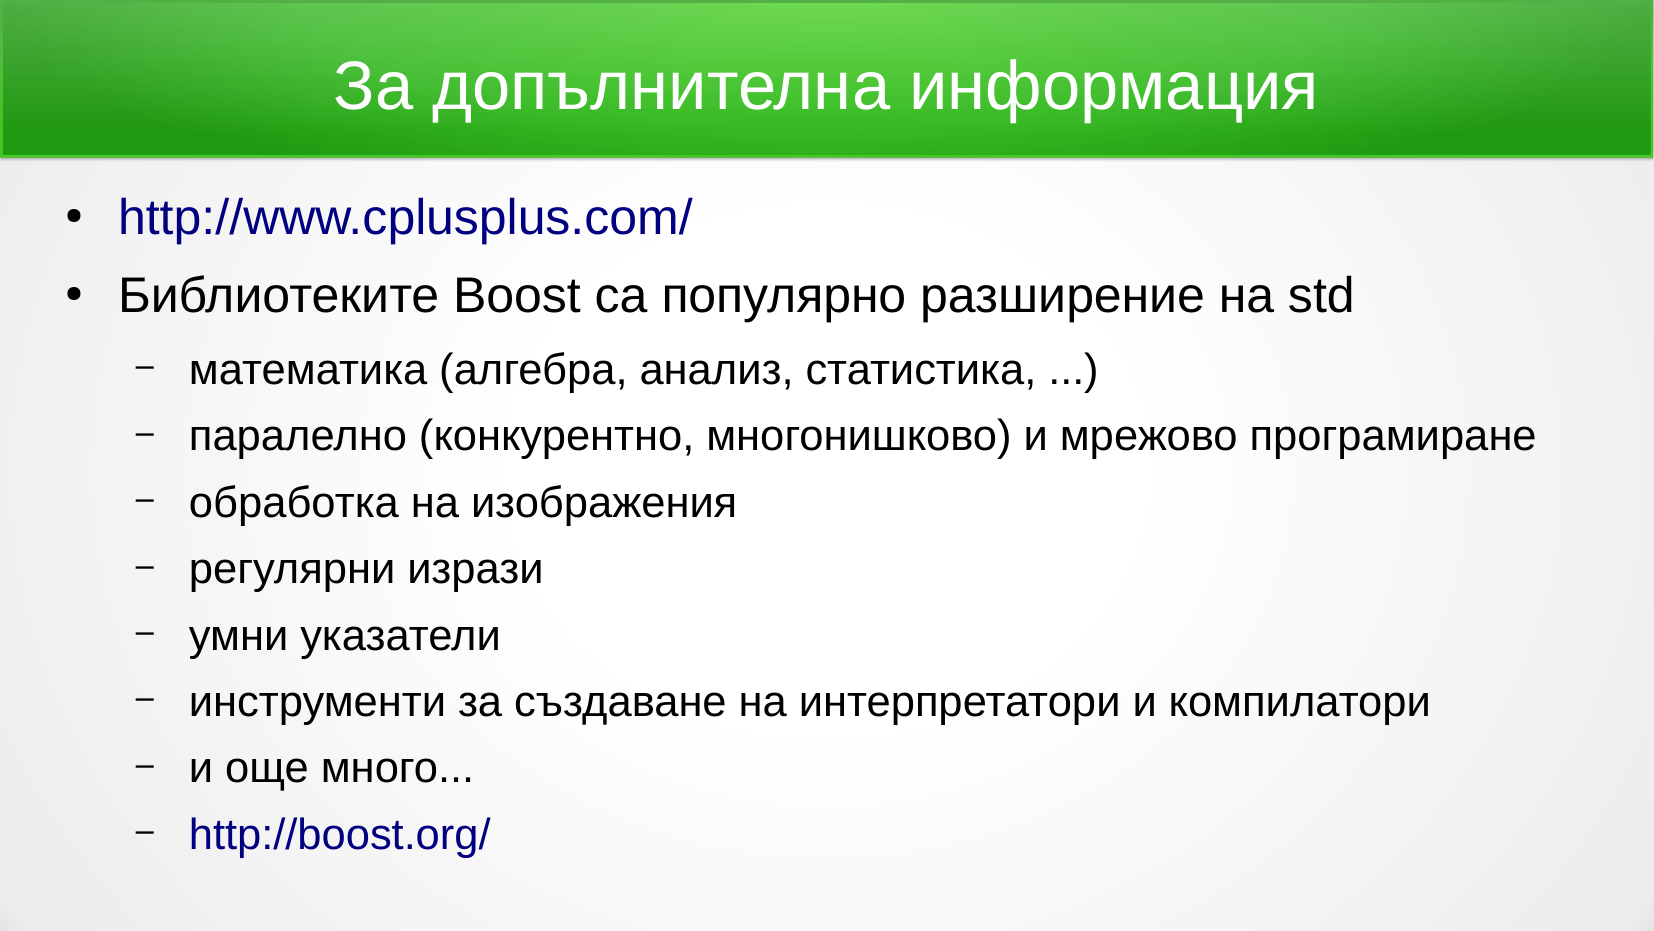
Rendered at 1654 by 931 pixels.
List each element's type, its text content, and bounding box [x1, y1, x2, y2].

list http://www.cplusplus.com/ Библиотеките Boost са популярно разширение на std математика (алгебра, анализ, статистика, ...) паралелно (конкурентно, многонишково) и мрежово програмиране обработка на изображения регулярни изрази умни указатели инструменти за създаване на интерпретатори и компилатори и още много... http://boost.org/ [47, 188, 1595, 886]
title За допълнителна информация [82, 37, 1571, 135]
